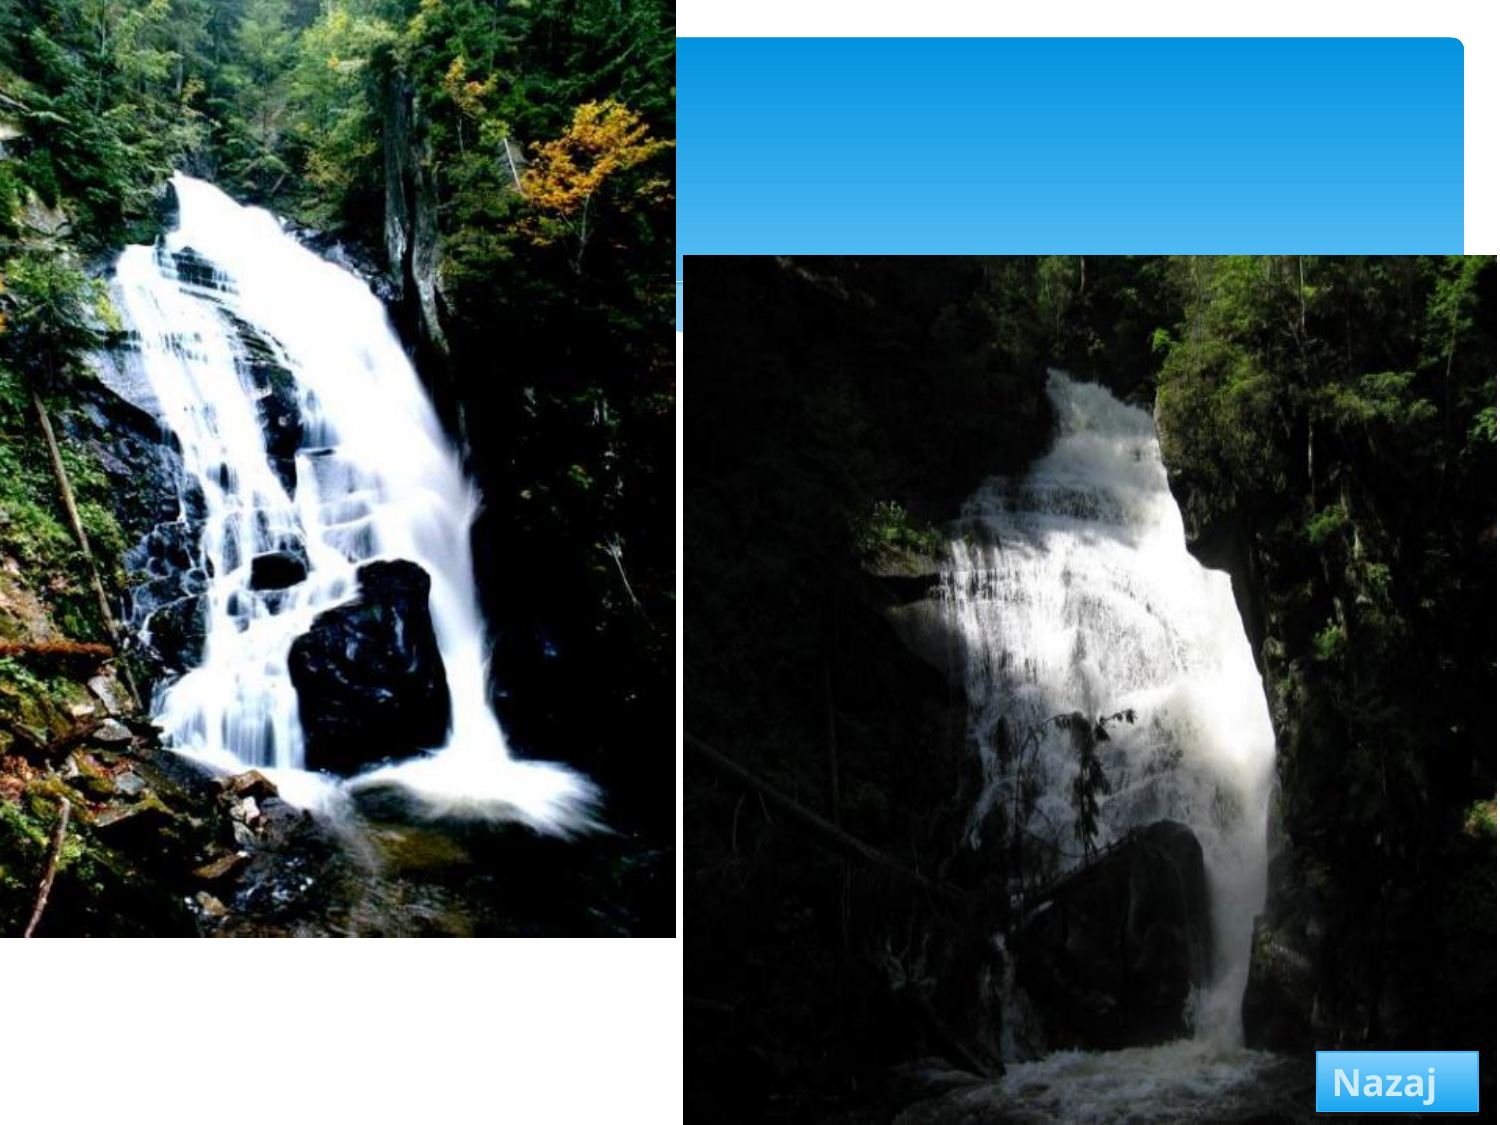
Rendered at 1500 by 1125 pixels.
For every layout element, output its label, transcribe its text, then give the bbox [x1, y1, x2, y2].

text_box Nazaj [1316, 1051, 1479, 1112]
picture [683, 255, 1497, 1125]
picture [0, 0, 676, 938]
